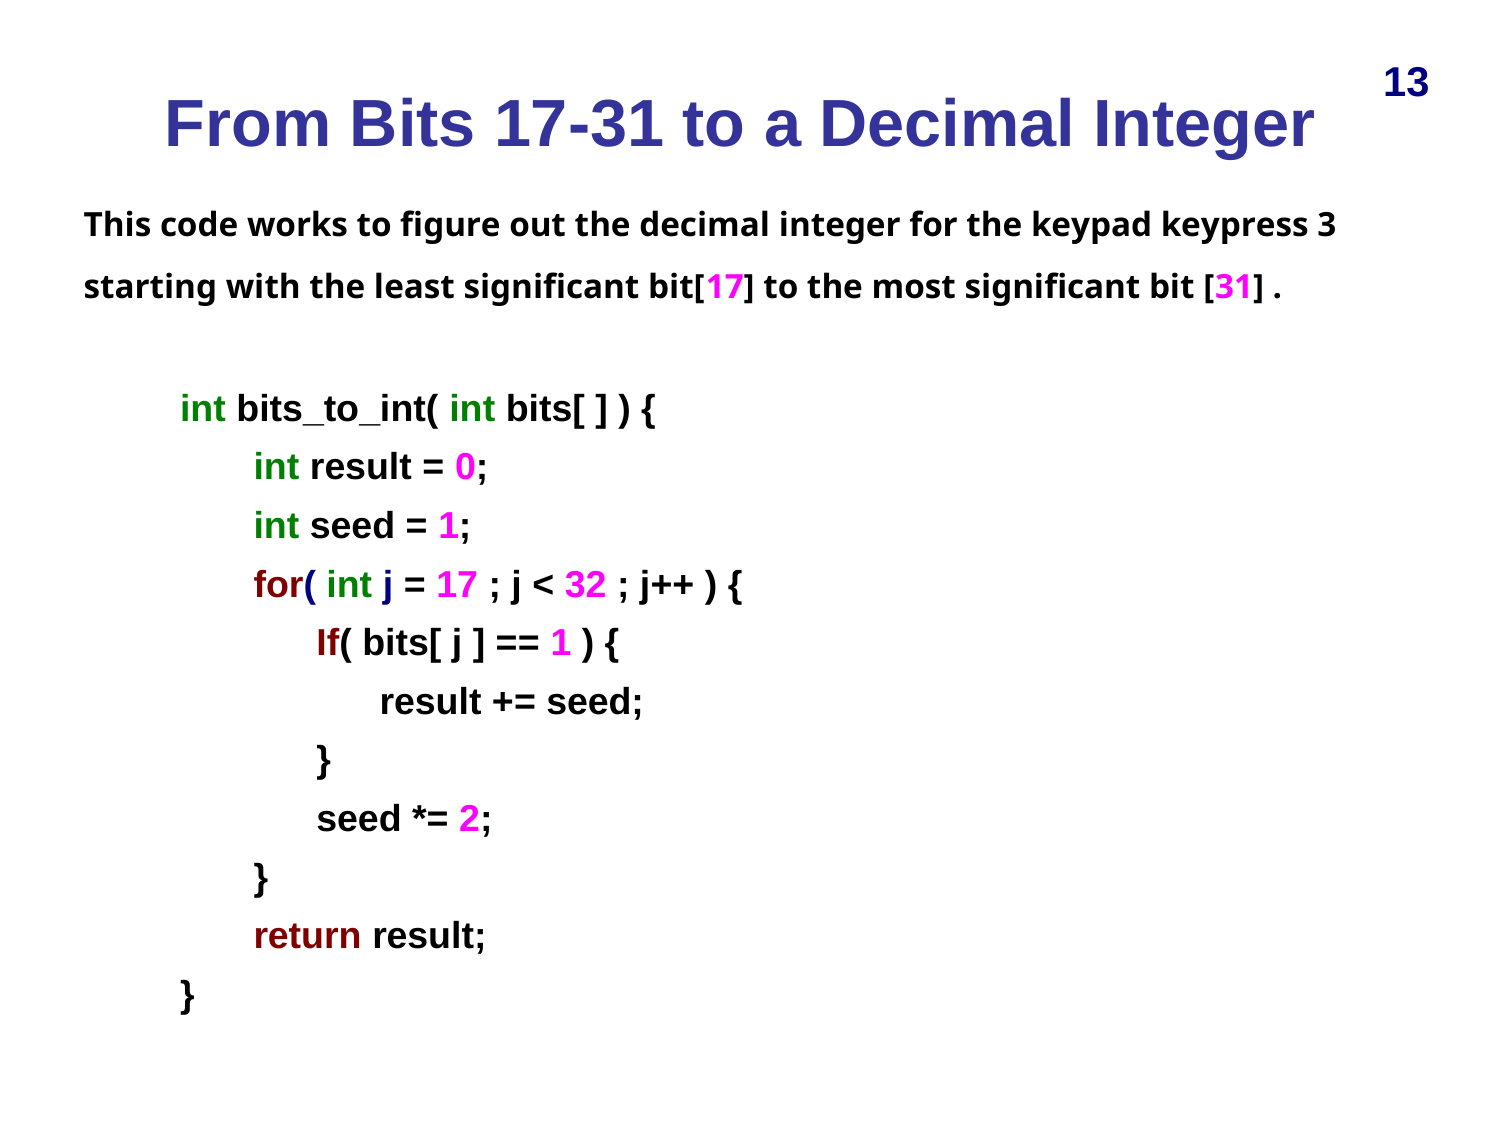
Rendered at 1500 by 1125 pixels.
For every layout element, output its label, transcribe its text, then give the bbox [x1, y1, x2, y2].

title From Bits 17-31 to a Decimal Integer [75, 75, 1426, 173]
subtitle This code works to figure out the decimal integer for the keypad keypress 3 starting with the least significant bit[17] to the most significant bit [31] . int bits_to_int( int bits[ ] ) { int result = 0; int seed = 1; for( int j = 17 ; j < 32 ; j++ ) { If( bits[ j ] == 1 ) { result += seed; } seed *= 2; } return result; } [75, 204, 1426, 1013]
text_box 13 [1350, 47, 1463, 113]
